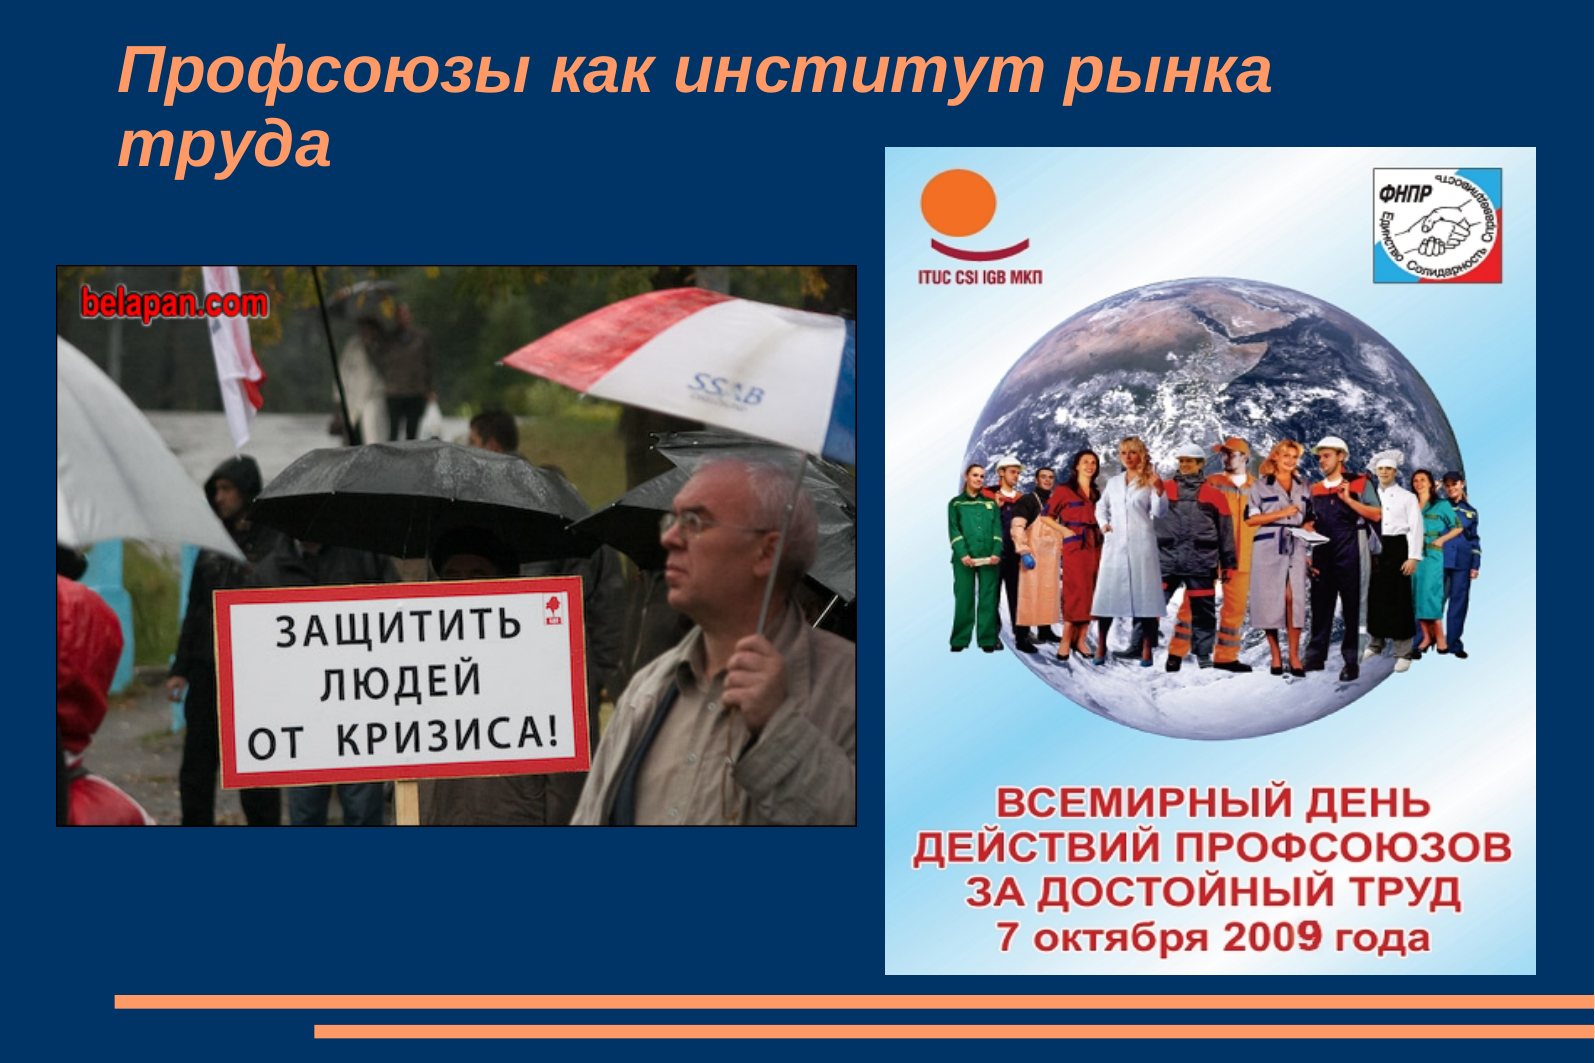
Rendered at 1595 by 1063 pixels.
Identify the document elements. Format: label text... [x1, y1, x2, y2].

picture [56, 265, 857, 827]
title Профсоюзы как институт рынка труда [117, 31, 1418, 182]
picture [885, 147, 1536, 975]
